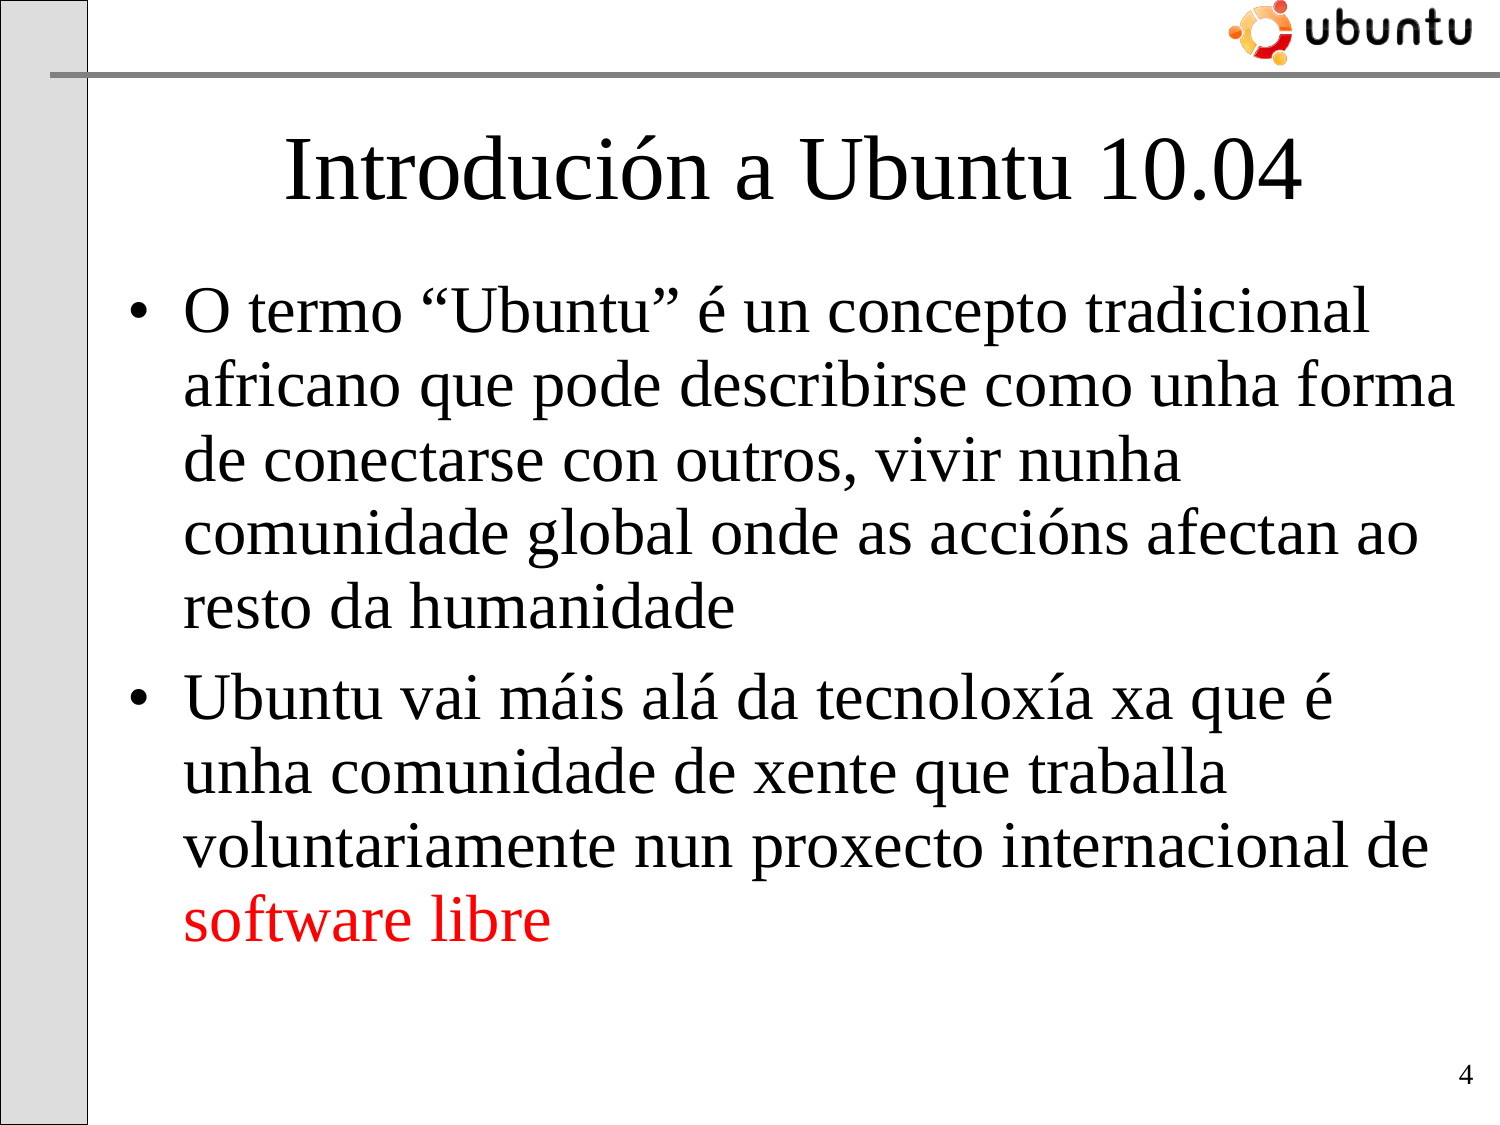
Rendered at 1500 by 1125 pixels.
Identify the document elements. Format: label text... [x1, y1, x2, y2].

list O termo “Ubuntu” é un concepto tradicional africano que pode describirse como unha forma de conectarse con outros, vivir nunha comunidade global onde as accións afectan ao resto da humanidade Ubuntu vai máis alá da tecnoloxía xa que é unha comunidade de xente que traballa voluntariamente nun proxecto internacional de software libre [112, 265, 1477, 1000]
title Introdución a Ubuntu 10.04 [112, 99, 1477, 237]
picture [1221, 0, 1483, 71]
